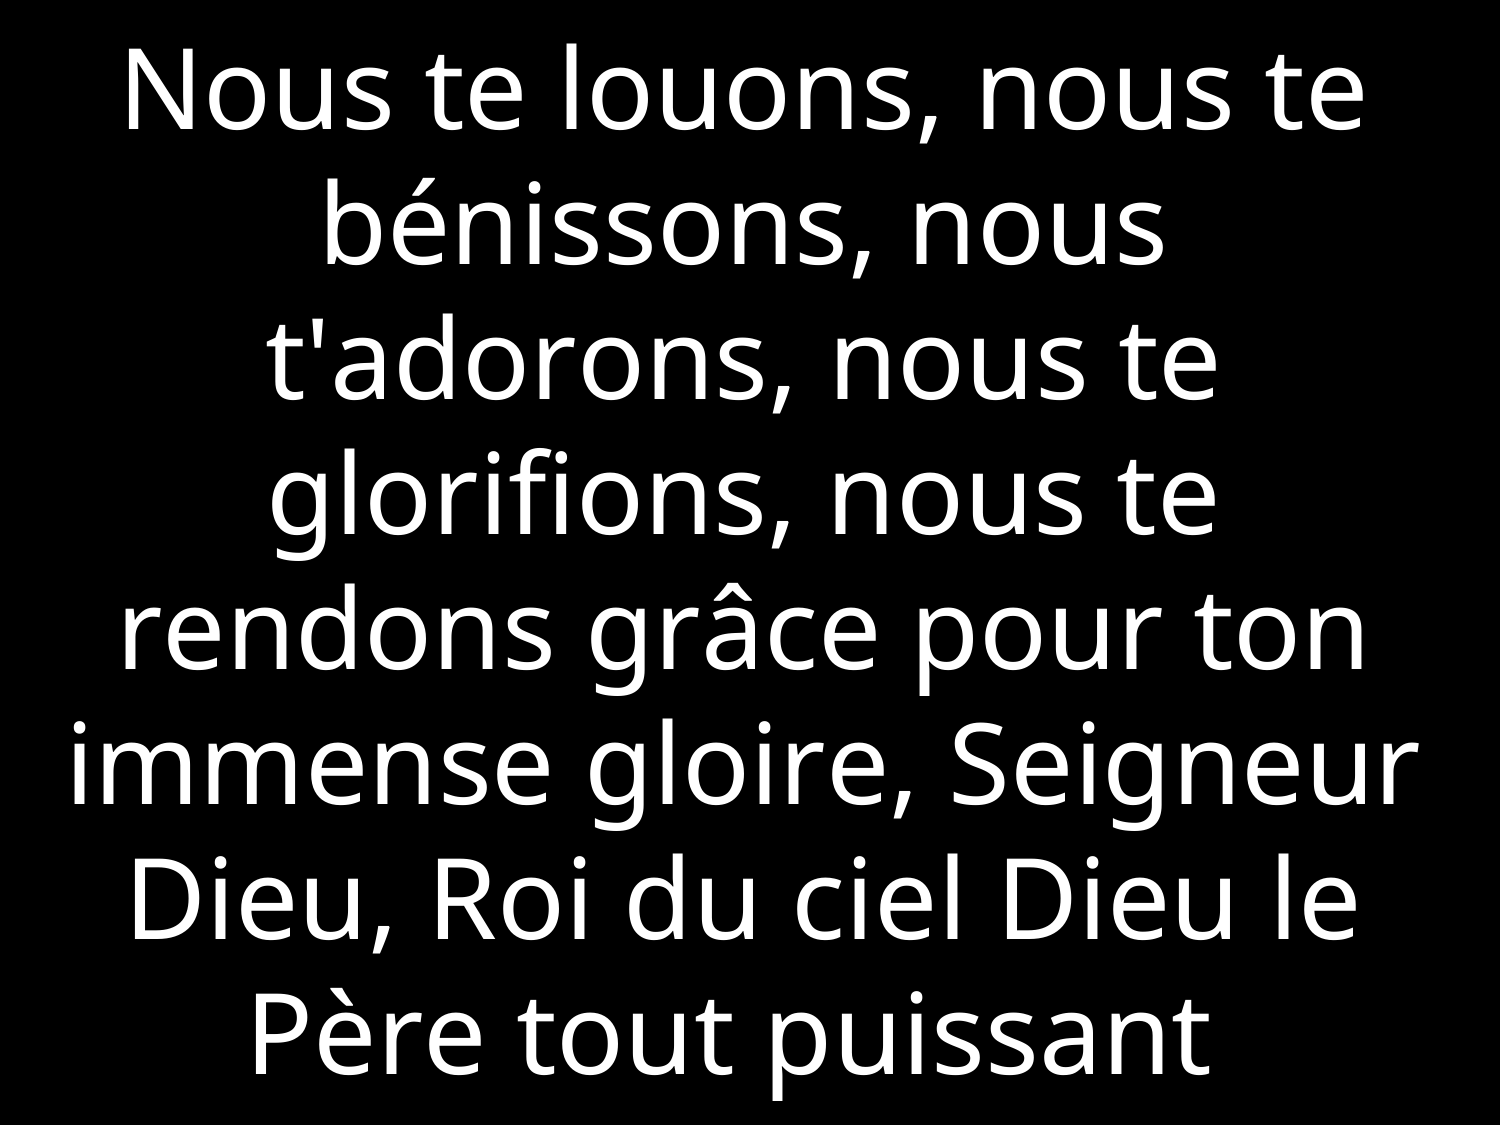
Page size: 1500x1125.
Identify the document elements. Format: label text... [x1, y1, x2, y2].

title Nous te louons, nous te bénissons, nous t'adorons, nous te glorifions, nous te rendons grâce pour ton immense gloire, Seigneur Dieu, Roi du ciel Dieu le Père tout puissant [23, 294, 1465, 819]
